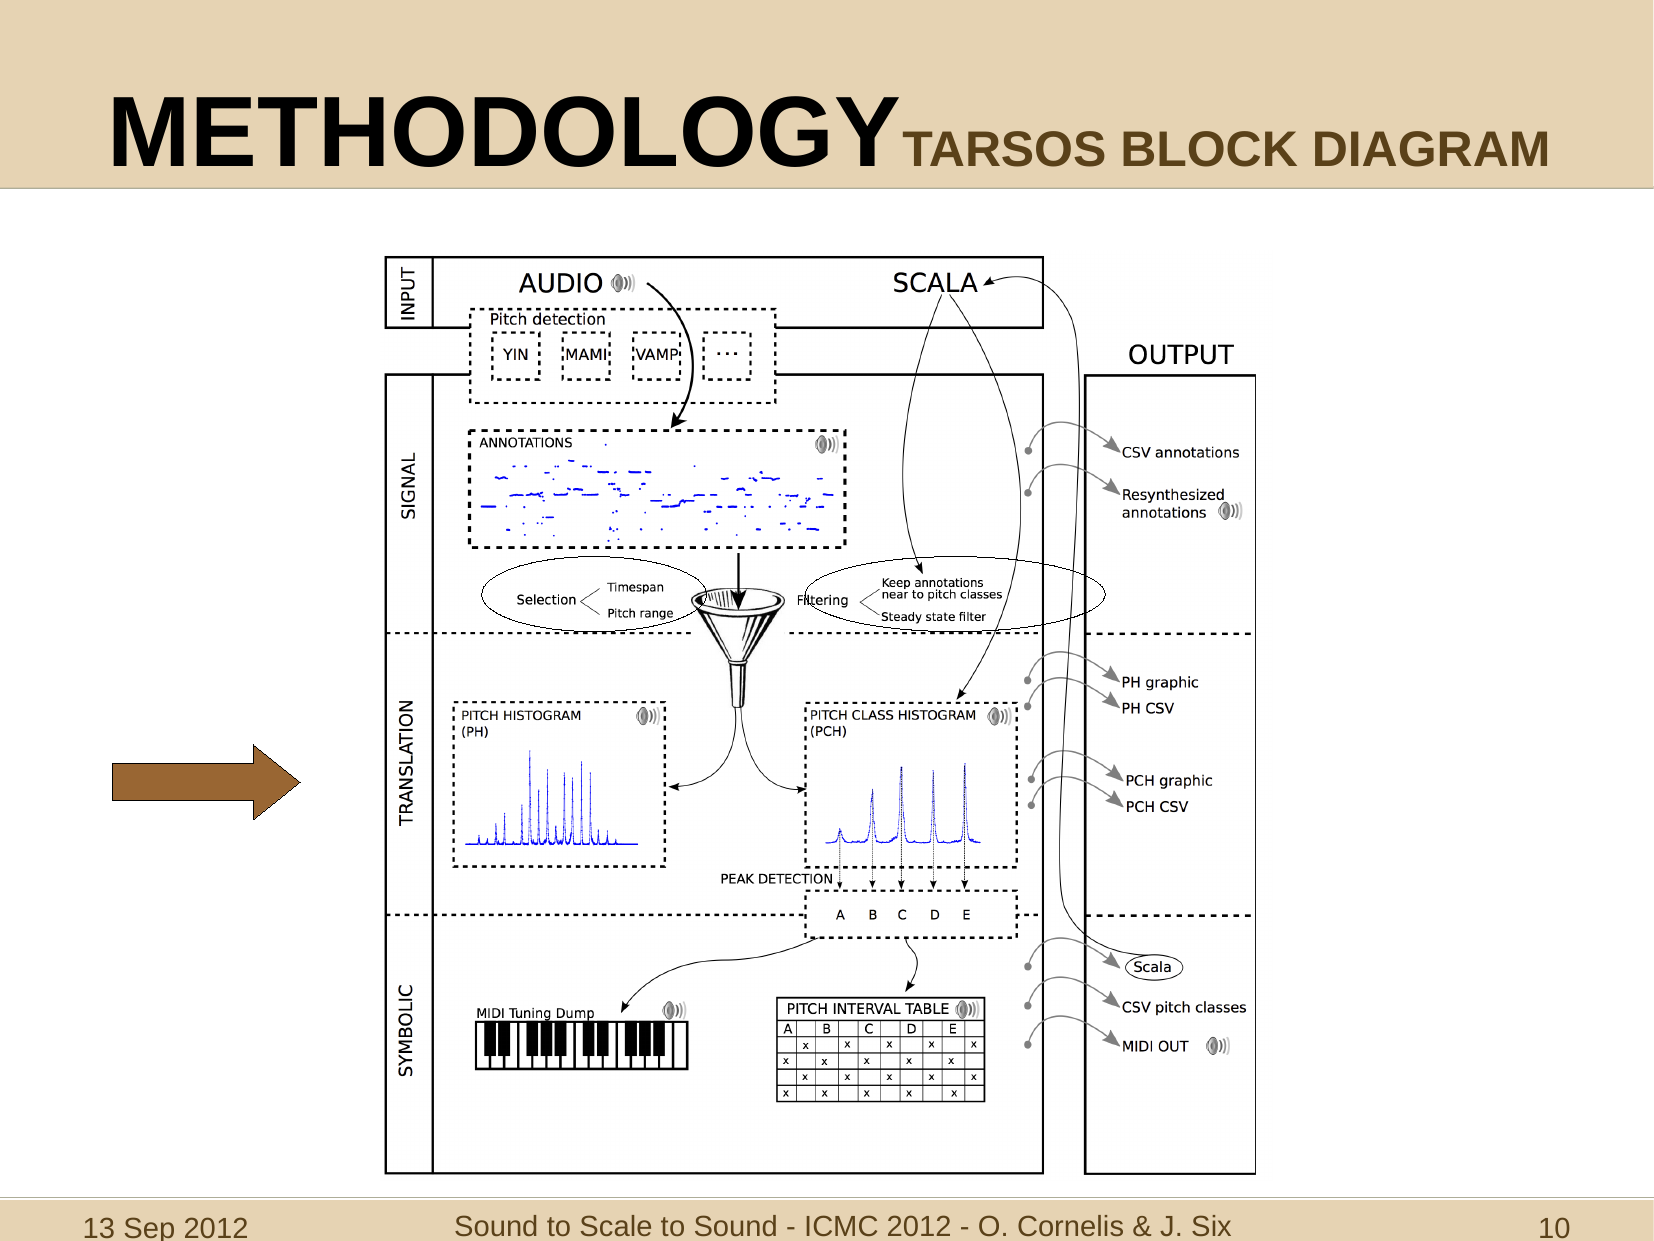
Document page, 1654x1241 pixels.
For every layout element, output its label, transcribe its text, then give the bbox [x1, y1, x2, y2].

title METHODOLOGYTARSOS BLOCK DIAGRAM [0, 0, 1654, 188]
picture [380, 250, 1273, 1181]
text_box [112, 744, 301, 820]
